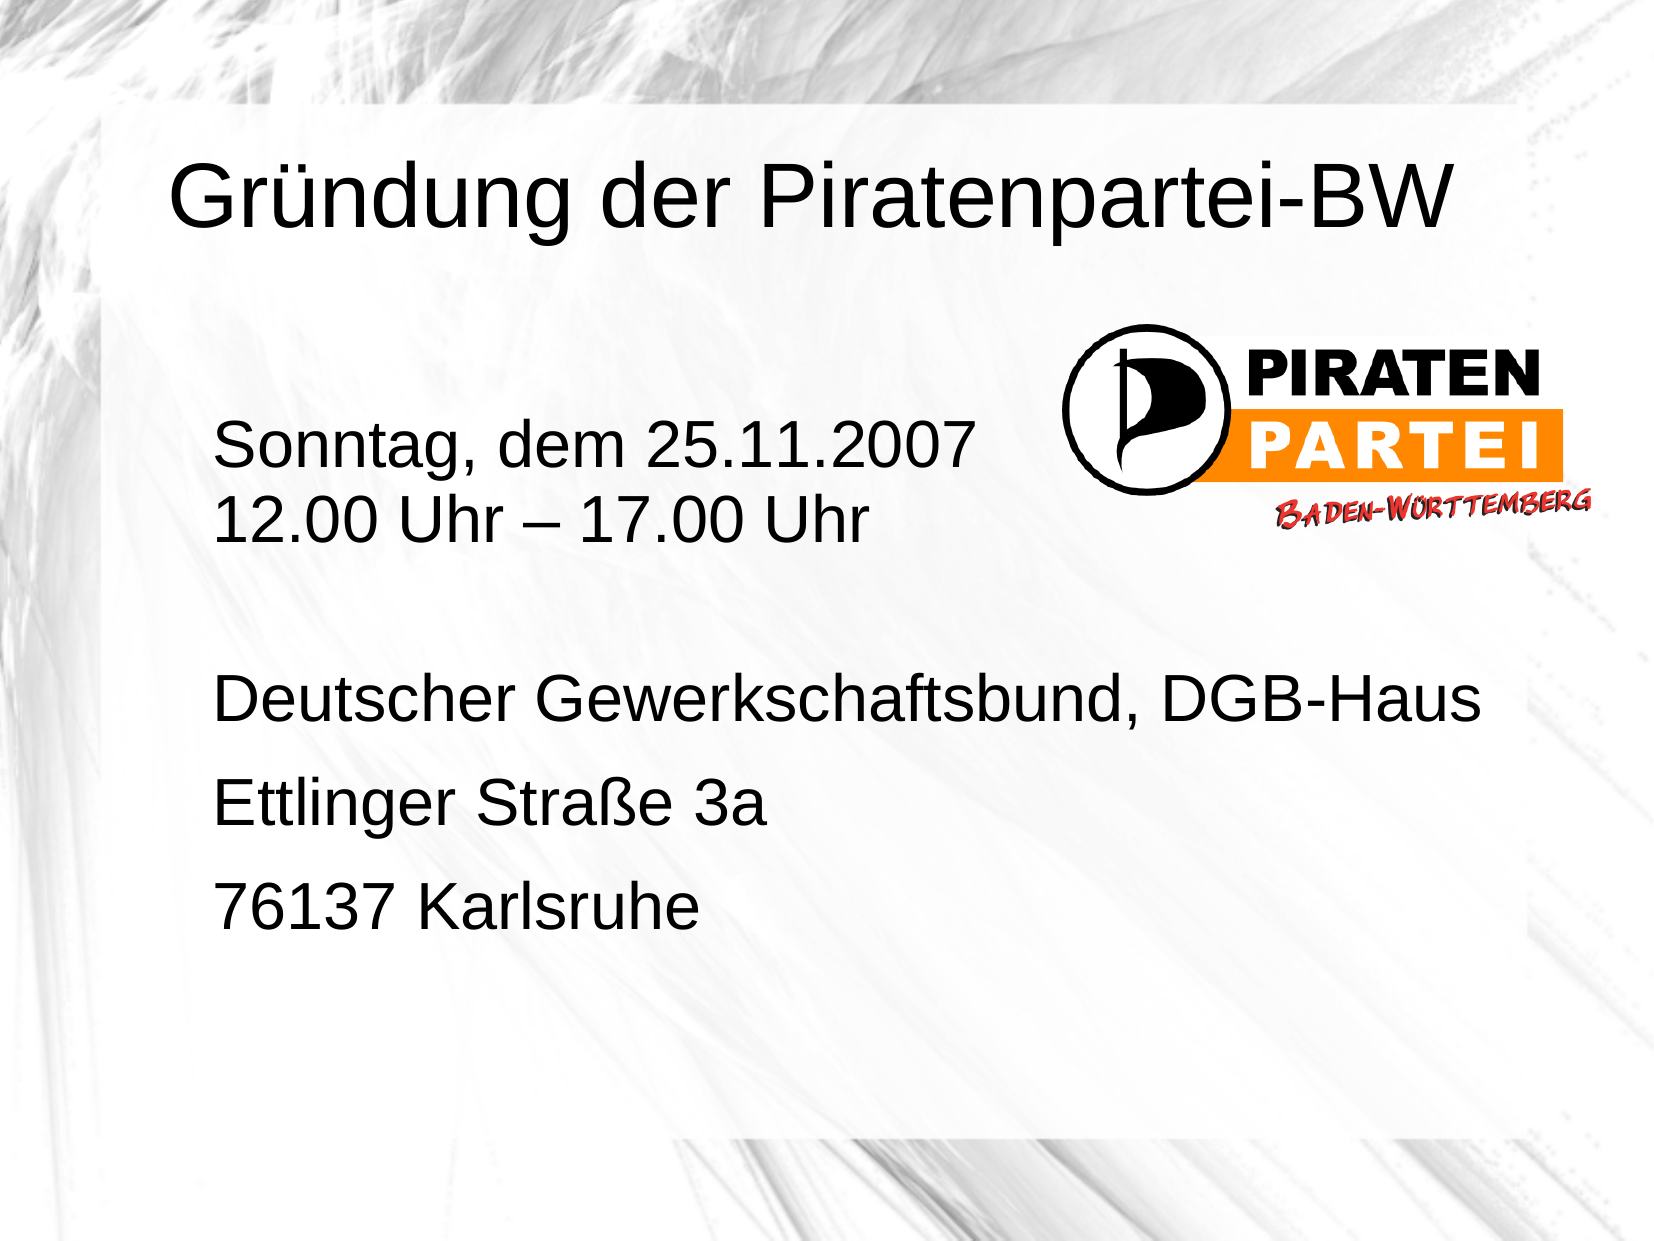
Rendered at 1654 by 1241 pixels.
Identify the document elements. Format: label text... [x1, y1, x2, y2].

picture [0, 0, 1654, 1241]
list Sonntag, dem 25.11.2007 12.00 Uhr – 17.00 Uhr Deutscher Gewerkschaftsbund, DGB-Haus Ettlinger Straße 3a 76137 Karlsruhe [141, 406, 1595, 1004]
title Gründung der Piratenpartei-BW [118, 119, 1506, 273]
